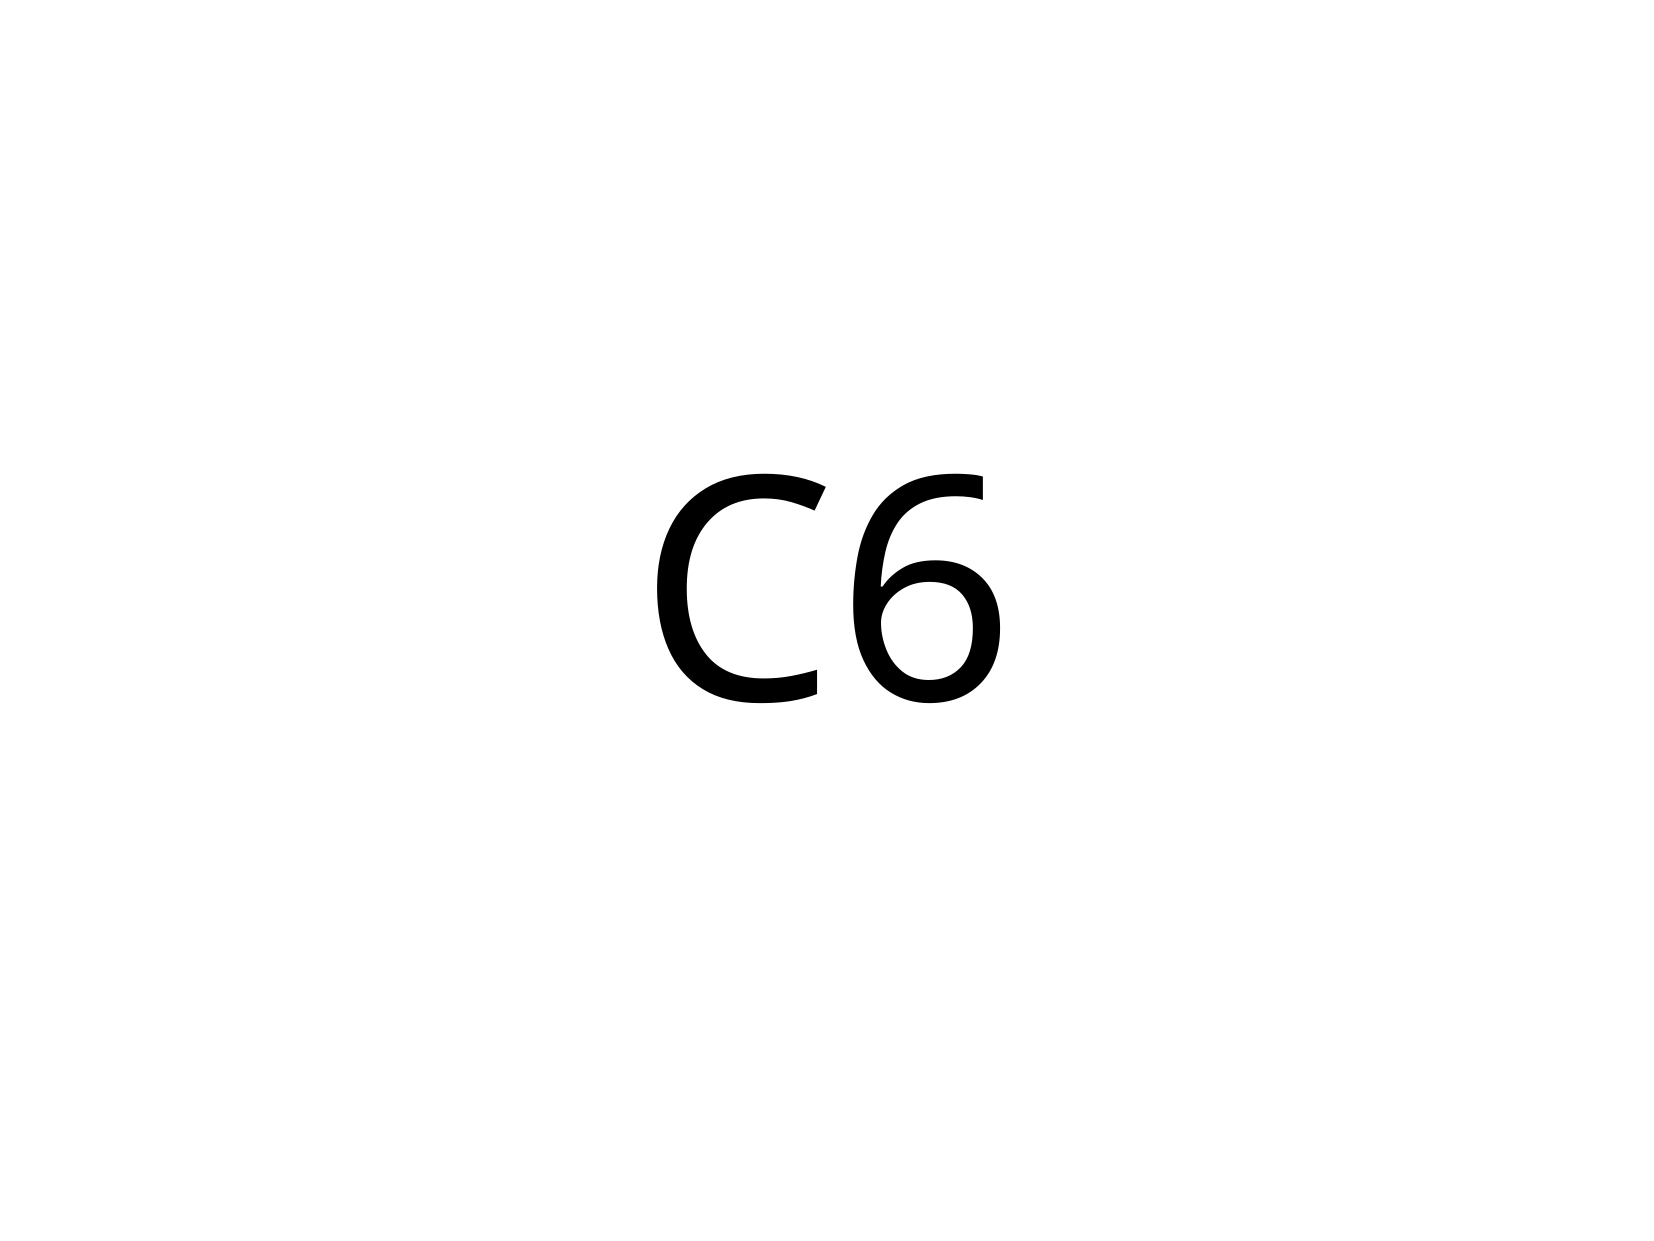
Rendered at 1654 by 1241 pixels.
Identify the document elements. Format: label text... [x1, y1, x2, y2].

subtitle C6 [82, 49, 1571, 1109]
